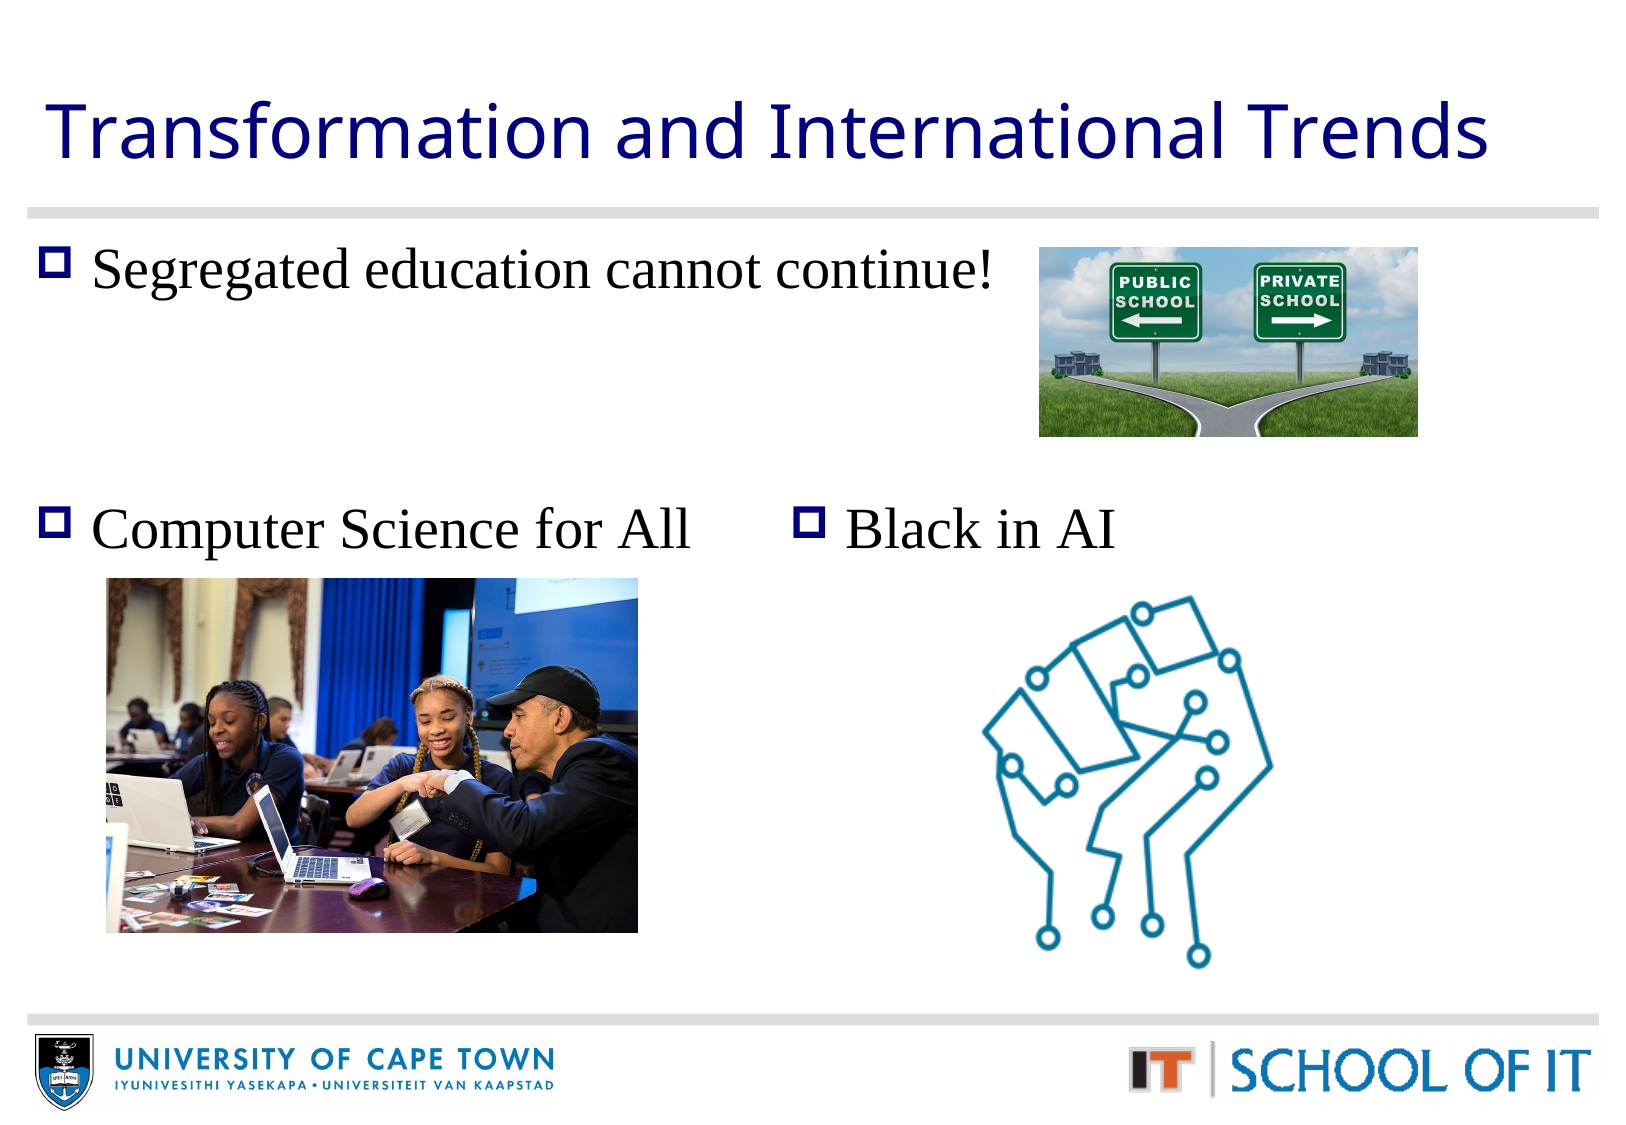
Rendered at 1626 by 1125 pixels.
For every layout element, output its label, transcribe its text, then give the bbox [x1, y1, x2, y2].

picture [1509, 1030, 1606, 1109]
picture [106, 578, 638, 934]
list Computer Science for All [35, 496, 755, 1125]
picture [923, 582, 1335, 994]
list Black in AI [789, 496, 1509, 1125]
picture [1039, 247, 1418, 438]
list Segregated education cannot continue! [35, 236, 1028, 426]
title Transformation and International Trends [45, 66, 1583, 194]
